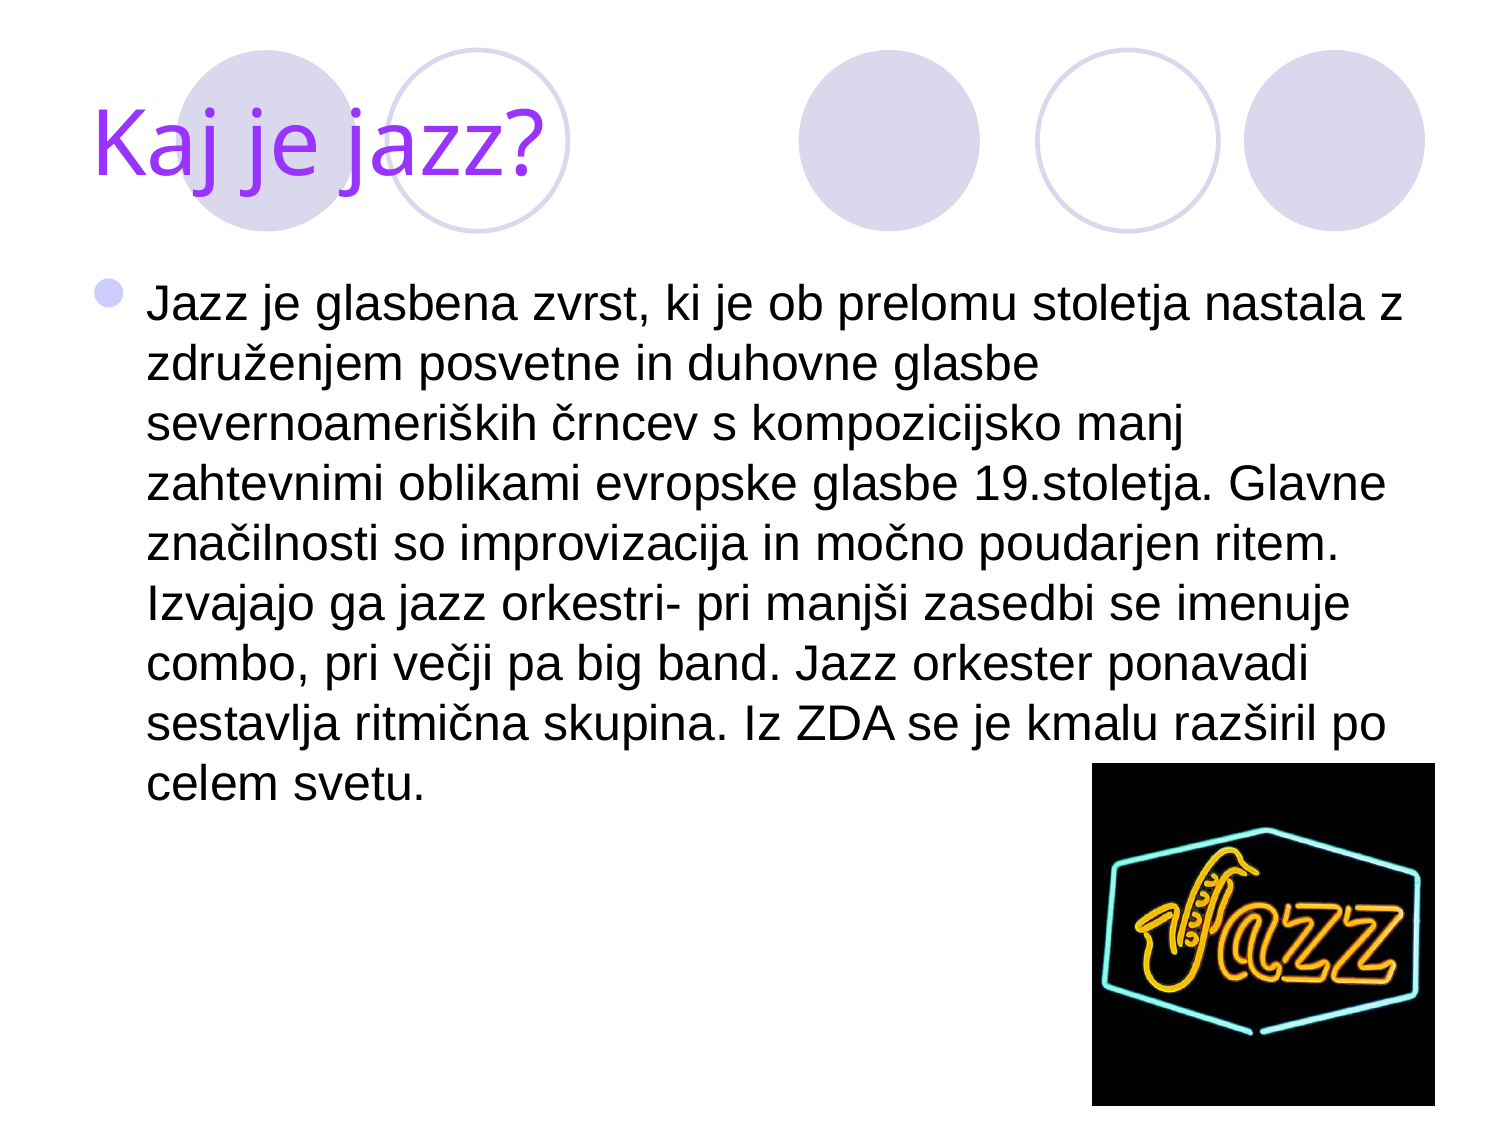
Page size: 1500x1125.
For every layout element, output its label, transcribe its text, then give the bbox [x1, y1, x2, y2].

picture [1092, 763, 1435, 1106]
title Kaj je jazz? [75, 45, 1425, 233]
list Jazz je glasbena zvrst, ki je ob prelomu stoletja nastala z združenjem posvetne in duhovne glasbe severnoameriških črncev s kompozicijsko manj zahtevnimi oblikami evropske glasbe 19.stoletja. Glavne značilnosti so improvizacija in močno poudarjen ritem. Izvajajo ga jazz orkestri- pri manjši zasedbi se imenuje combo, pri večji pa big band. Jazz orkester ponavadi sestavlja ritmična skupina. Iz ZDA se je kmalu razširil po celem svetu. [75, 262, 1425, 1006]
